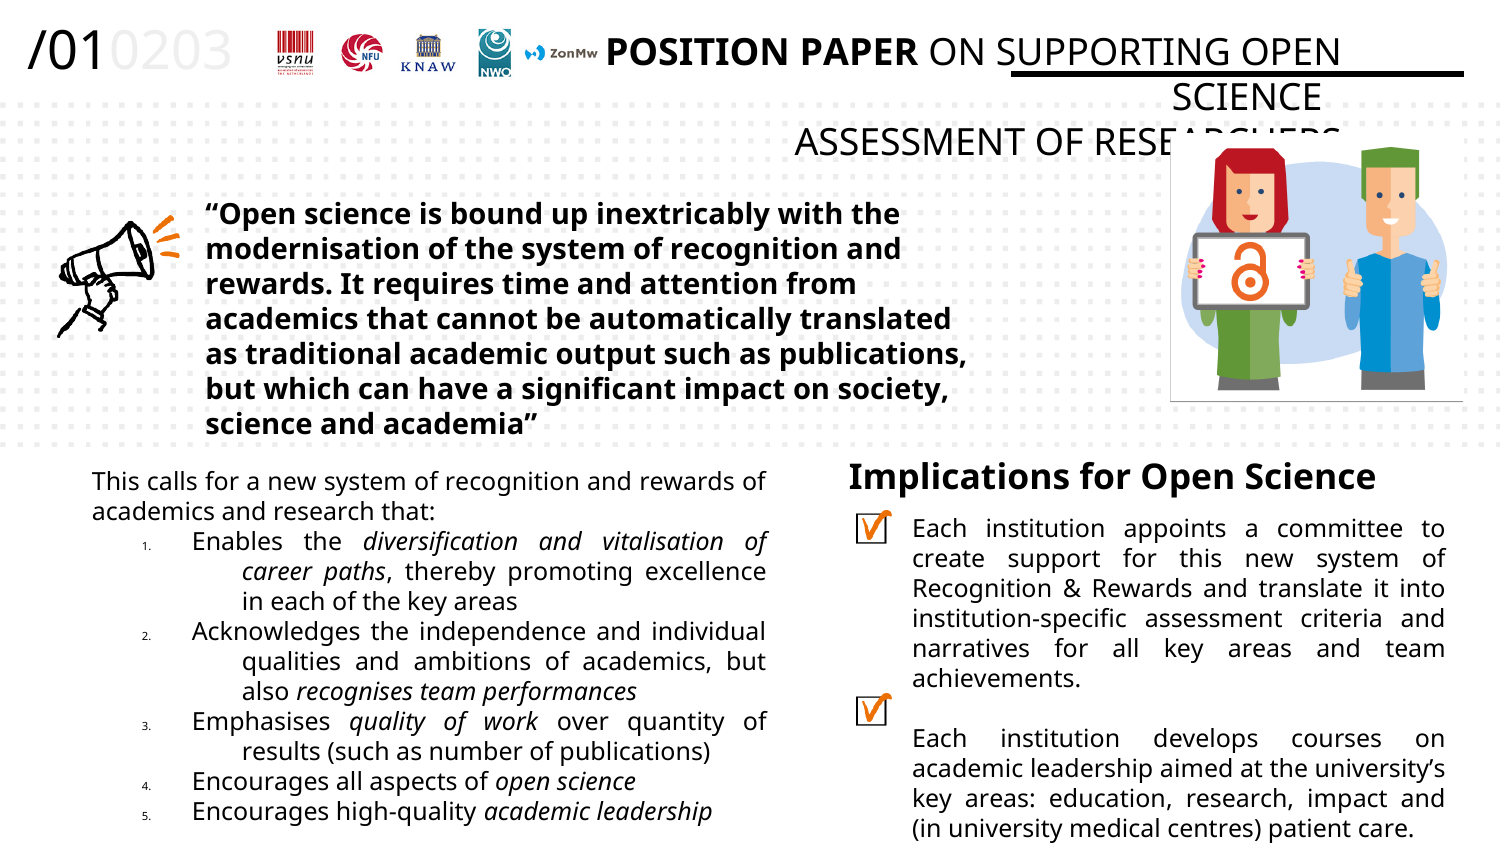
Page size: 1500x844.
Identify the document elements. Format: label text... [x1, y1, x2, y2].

picture [855, 693, 892, 726]
picture [0, 102, 1500, 447]
text_box “Open science is bound up inextricably with the modernisation of the system of recognition and rewards. It requires time and attention from academics that cannot be automatically translated as traditional academic output such as publications, but which can have a significant impact on society, science and academia” [190, 180, 995, 369]
picture [855, 510, 892, 544]
picture [255, 5, 604, 93]
text_box POSITION PAPER ON SUPPORTING OPEN SCIENCE ASSESSMENT OF RESEARCHERS [604, 12, 1479, 65]
text_box Each institution appoints a committee to create support for this new system of Recognition & Rewards and translate it into institution-specific assessment criteria and narratives for all key areas and team achievements. Each institution develops courses on academic leadership aimed at the university’s key areas: education, research, impact and (in university medical centres) patient care. [897, 498, 1462, 825]
text_box This calls for a new system of recognition and rewards of academics and research that: Enables the diversification and vitalisation of career paths, thereby promoting excellence in each of the key areas Acknowledges the independence and individual qualities and ambitions of academics, but also recognises team performances Emphasises quality of work over quantity of results (such as number of publications) Encourages all aspects of open science Encourages high-quality academic leadership [76, 450, 783, 819]
text_box Implications for Open Science [833, 425, 1500, 504]
text_box /010203 [12, 0, 463, 98]
